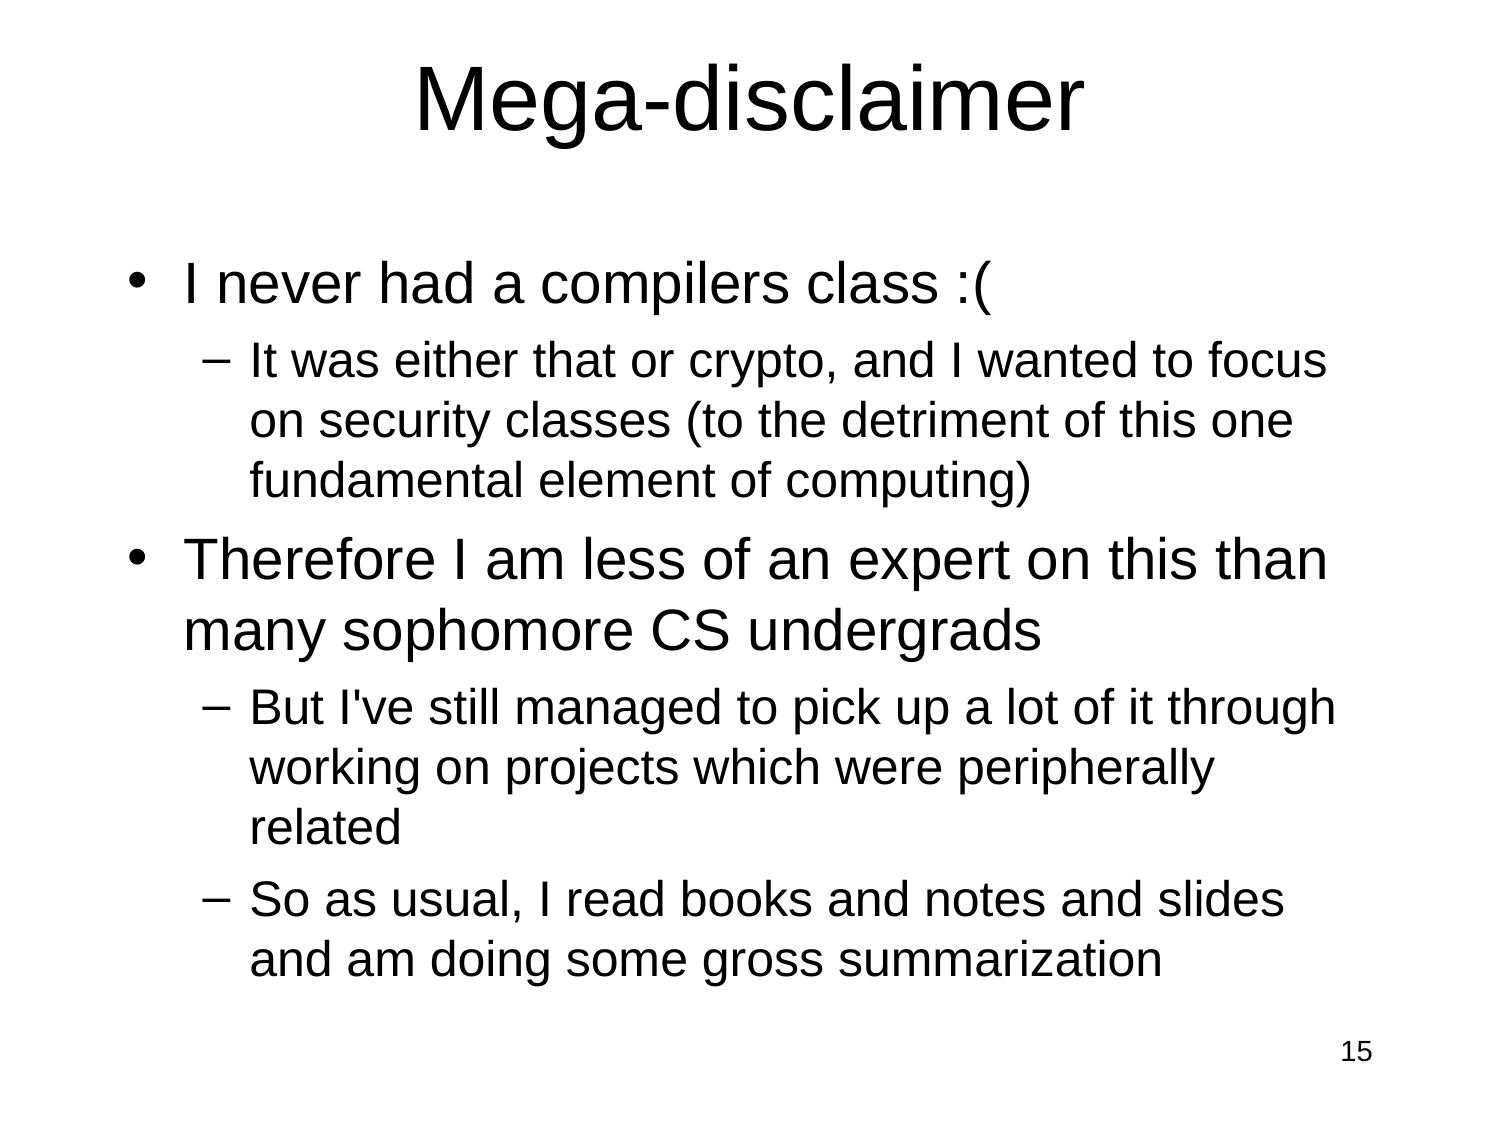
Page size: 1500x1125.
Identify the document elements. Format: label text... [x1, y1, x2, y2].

text_box <number> [1074, 1025, 1388, 1101]
title Mega-disclaimer [0, 0, 1500, 188]
list I never had a compilers class :( It was either that or crypto, and I wanted to focus on security classes (to the detriment of this one fundamental element of computing) Therefore I am less of an expert on this than many sophomore CS undergrads But I've still managed to pick up a lot of it through working on projects which were peripherally related So as usual, I read books and notes and slides and am doing some gross summarization [112, 237, 1388, 1051]
